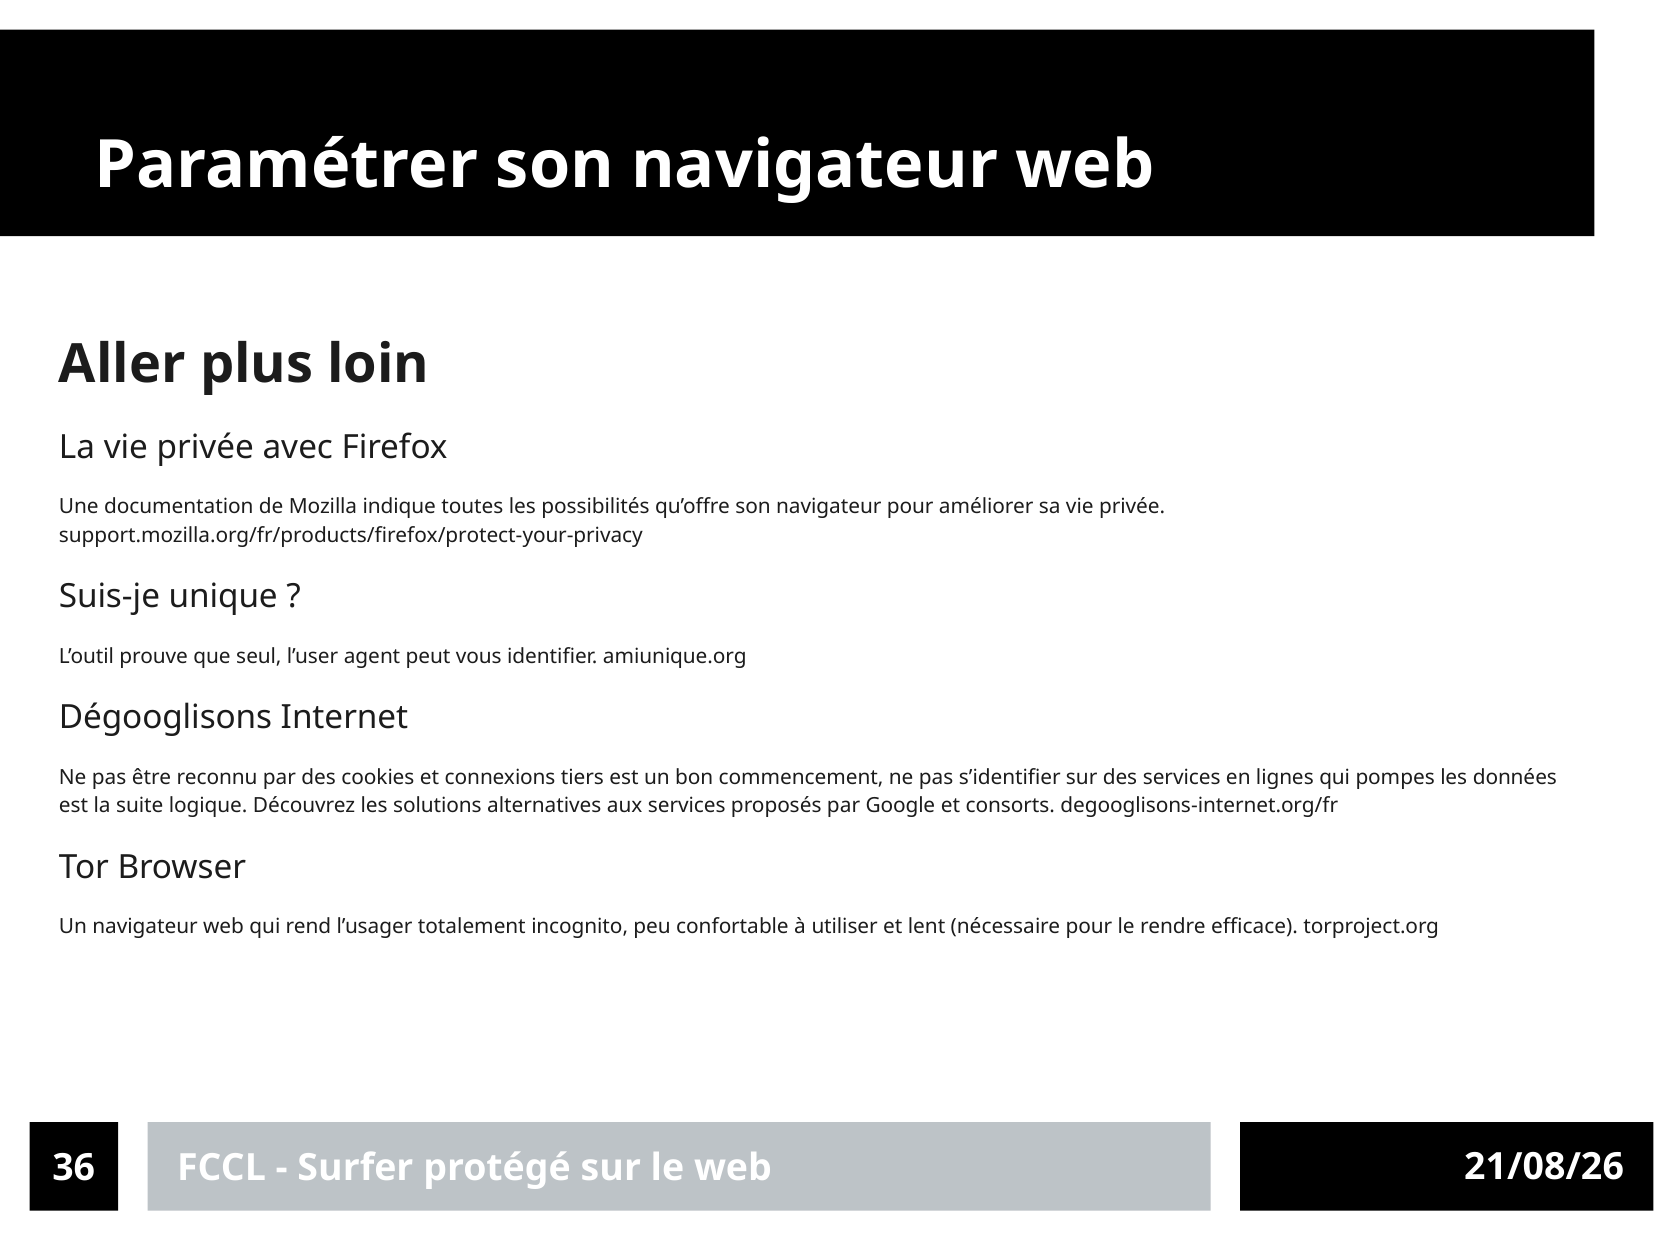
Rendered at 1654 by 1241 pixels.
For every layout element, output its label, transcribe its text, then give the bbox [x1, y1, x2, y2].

title Paramétrer son navigateur web [59, 59, 1595, 207]
list Aller plus loin La vie privée avec Firefox Une documentation de Mozilla indique toutes les possibilités qu’offre son navigateur pour améliorer sa vie privée. support.mozilla.org/fr/products/firefox/protect-your-privacy Suis-je unique ? L’outil prouve que seul, l’user agent peut vous identifier. amiunique.org Dégooglisons Internet Ne pas être reconnu par des cookies et connexions tiers est un bon commencement, ne pas s’identifier sur des services en lignes qui pompes les données est la suite logique. Découvrez les solutions alternatives aux services proposés par Google et consorts. degooglisons-internet.org/fr Tor Browser Un navigateur web qui rend l’usager totalement incognito, peu confortable à utiliser et lent (nécessaire pour le rendre efficace). torproject.org [59, 324, 1565, 1093]
